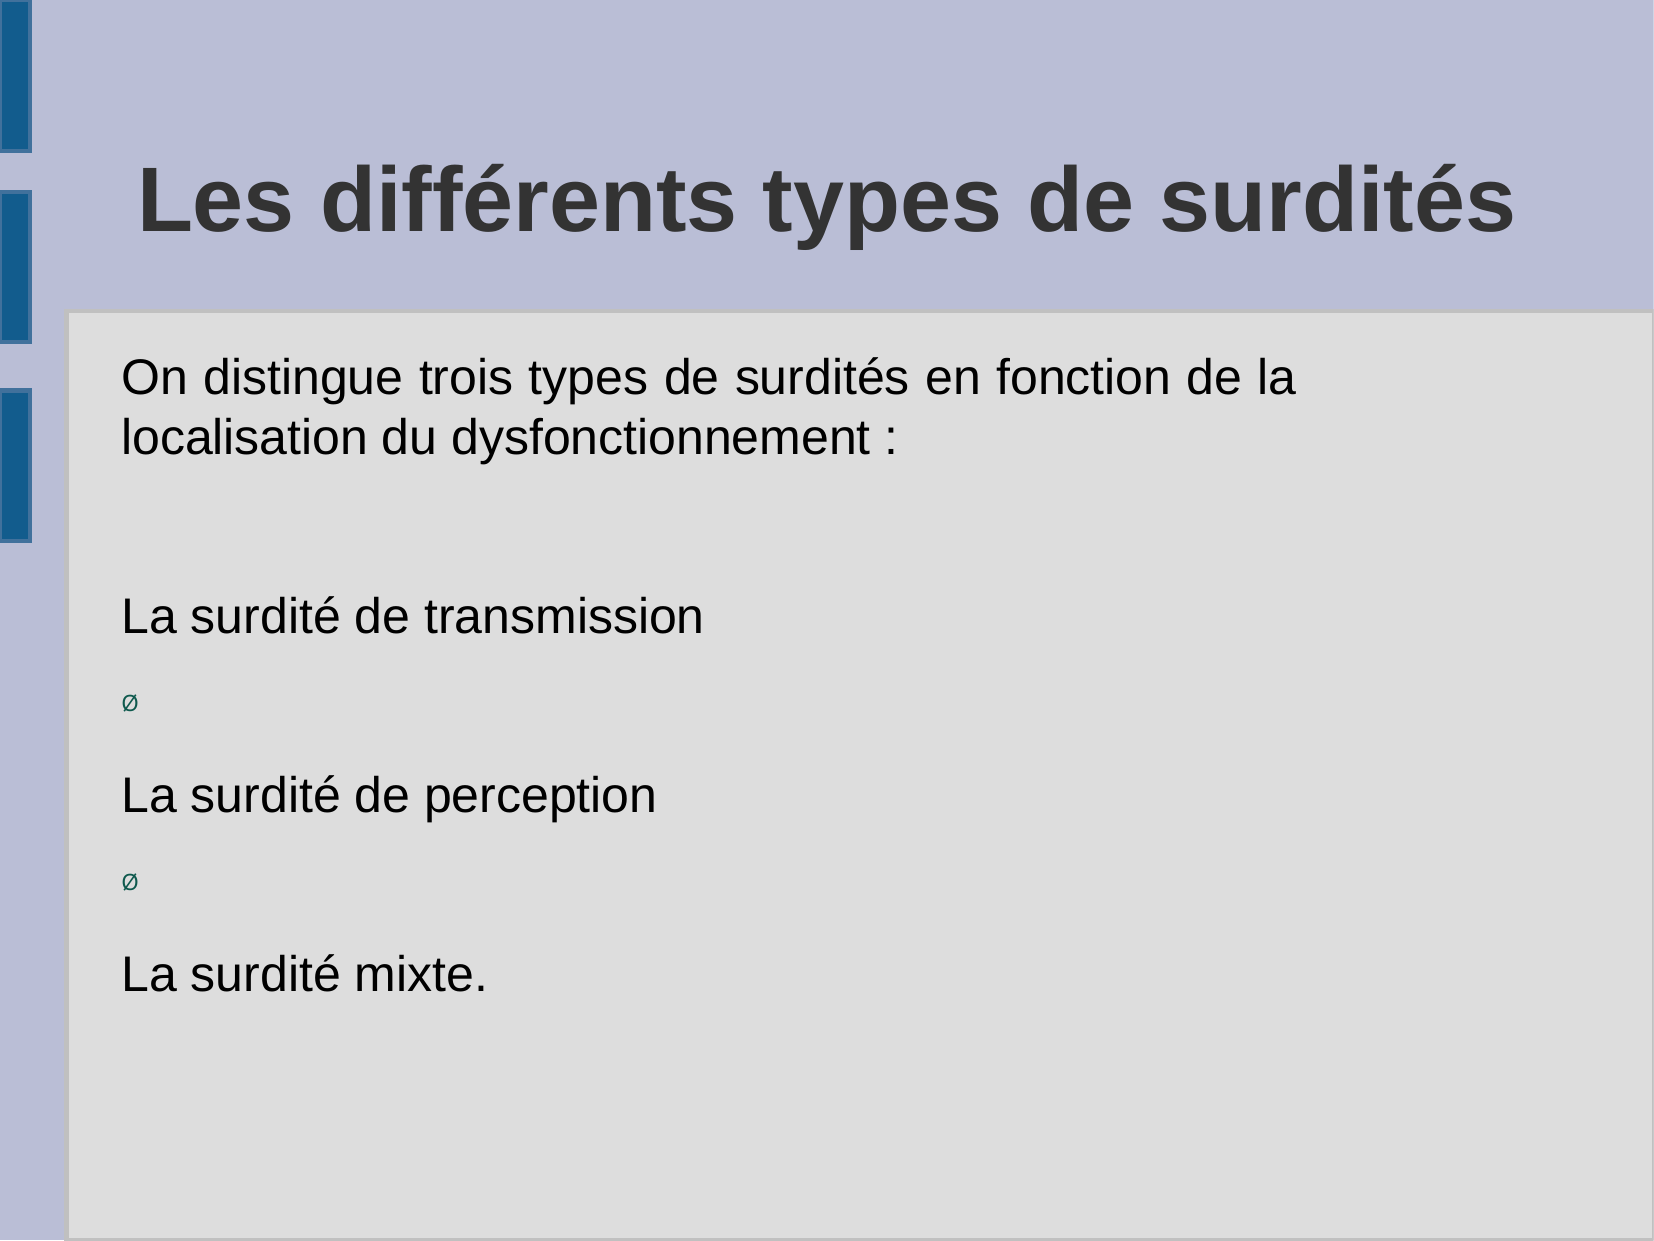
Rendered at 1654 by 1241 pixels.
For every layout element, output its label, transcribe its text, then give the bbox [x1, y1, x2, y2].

list On distingue trois types de surdités en fonction de la localisation du dysfonctionnement : La surdité de transmission La surdité de perception La surdité mixte. [121, 344, 1534, 1127]
title Les différents types de surdités [121, 91, 1534, 299]
